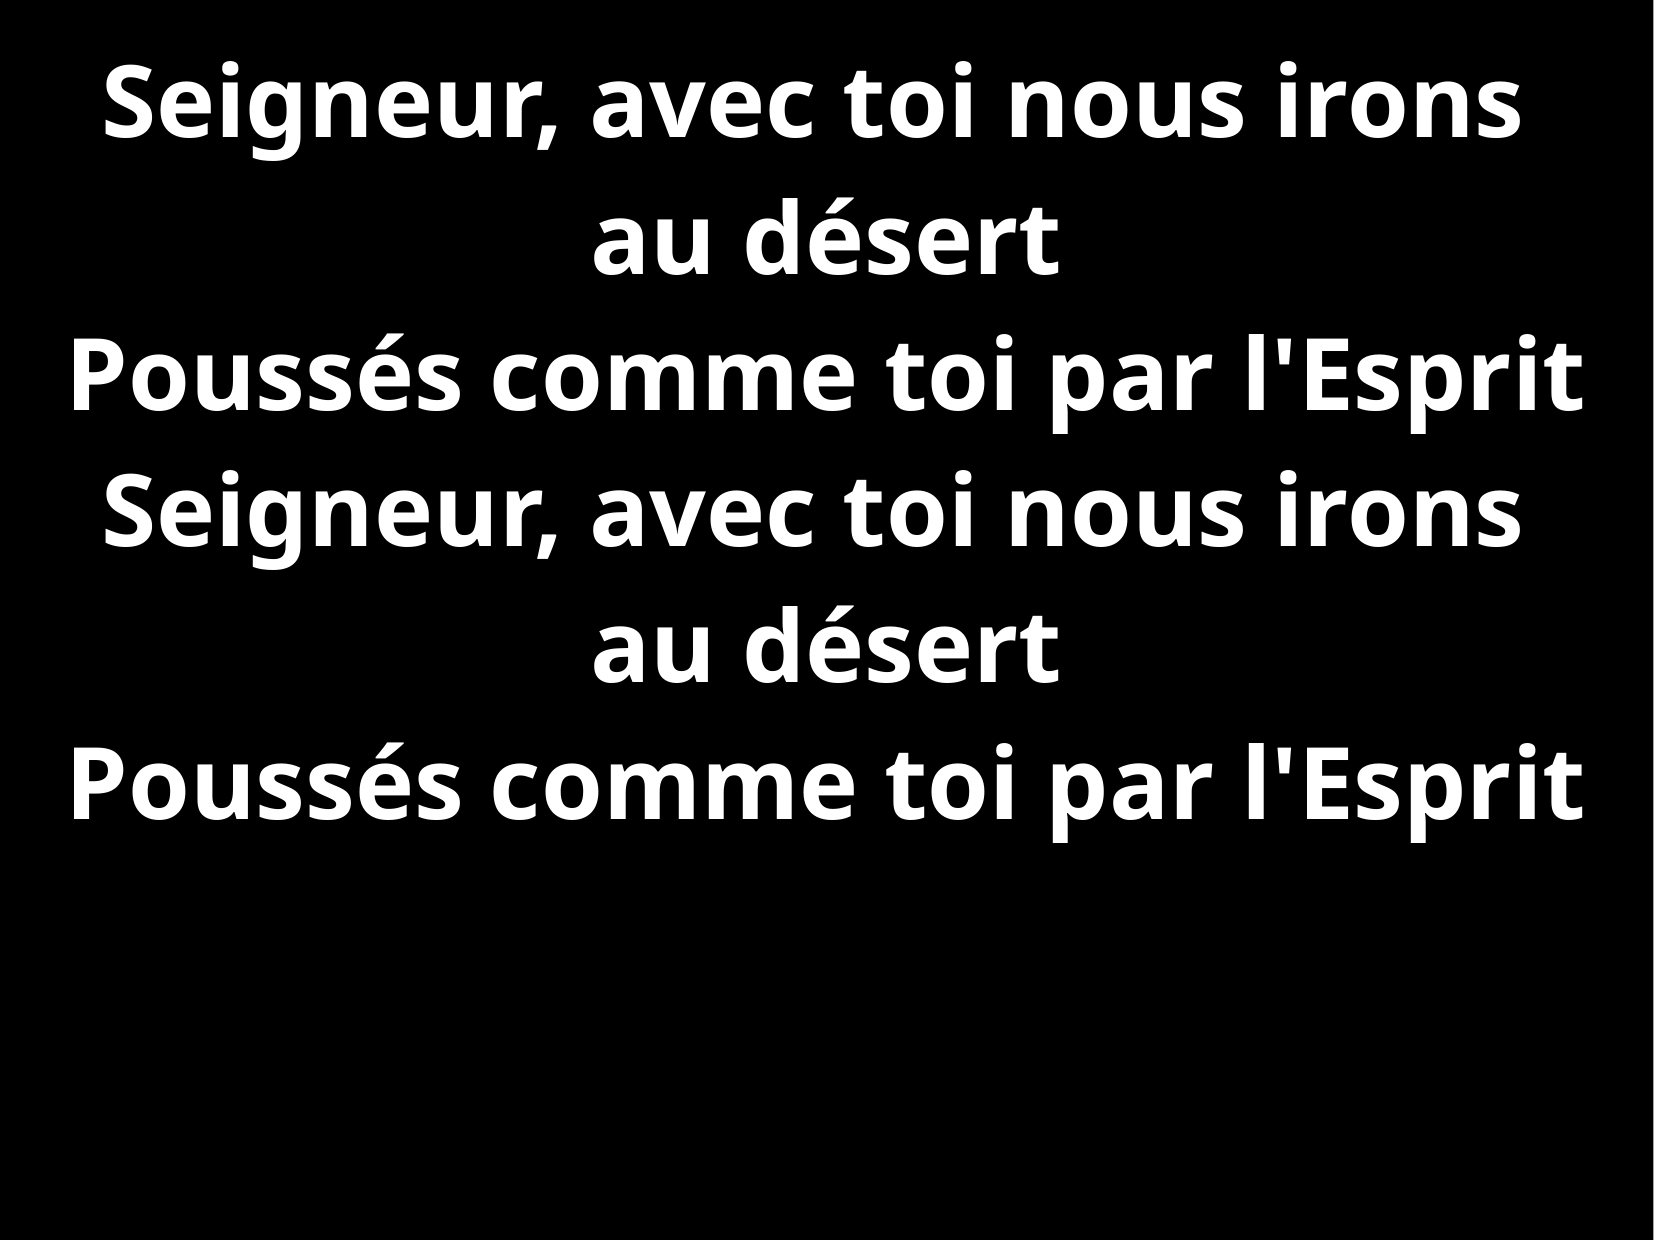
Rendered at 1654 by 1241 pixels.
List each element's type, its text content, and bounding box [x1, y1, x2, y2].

text_box Seigneur, avec toi nous irons au désert Poussés comme toi par l'Esprit Seigneur, avec toi nous irons au désert Poussés comme toi par l'Esprit [23, 23, 1630, 1205]
